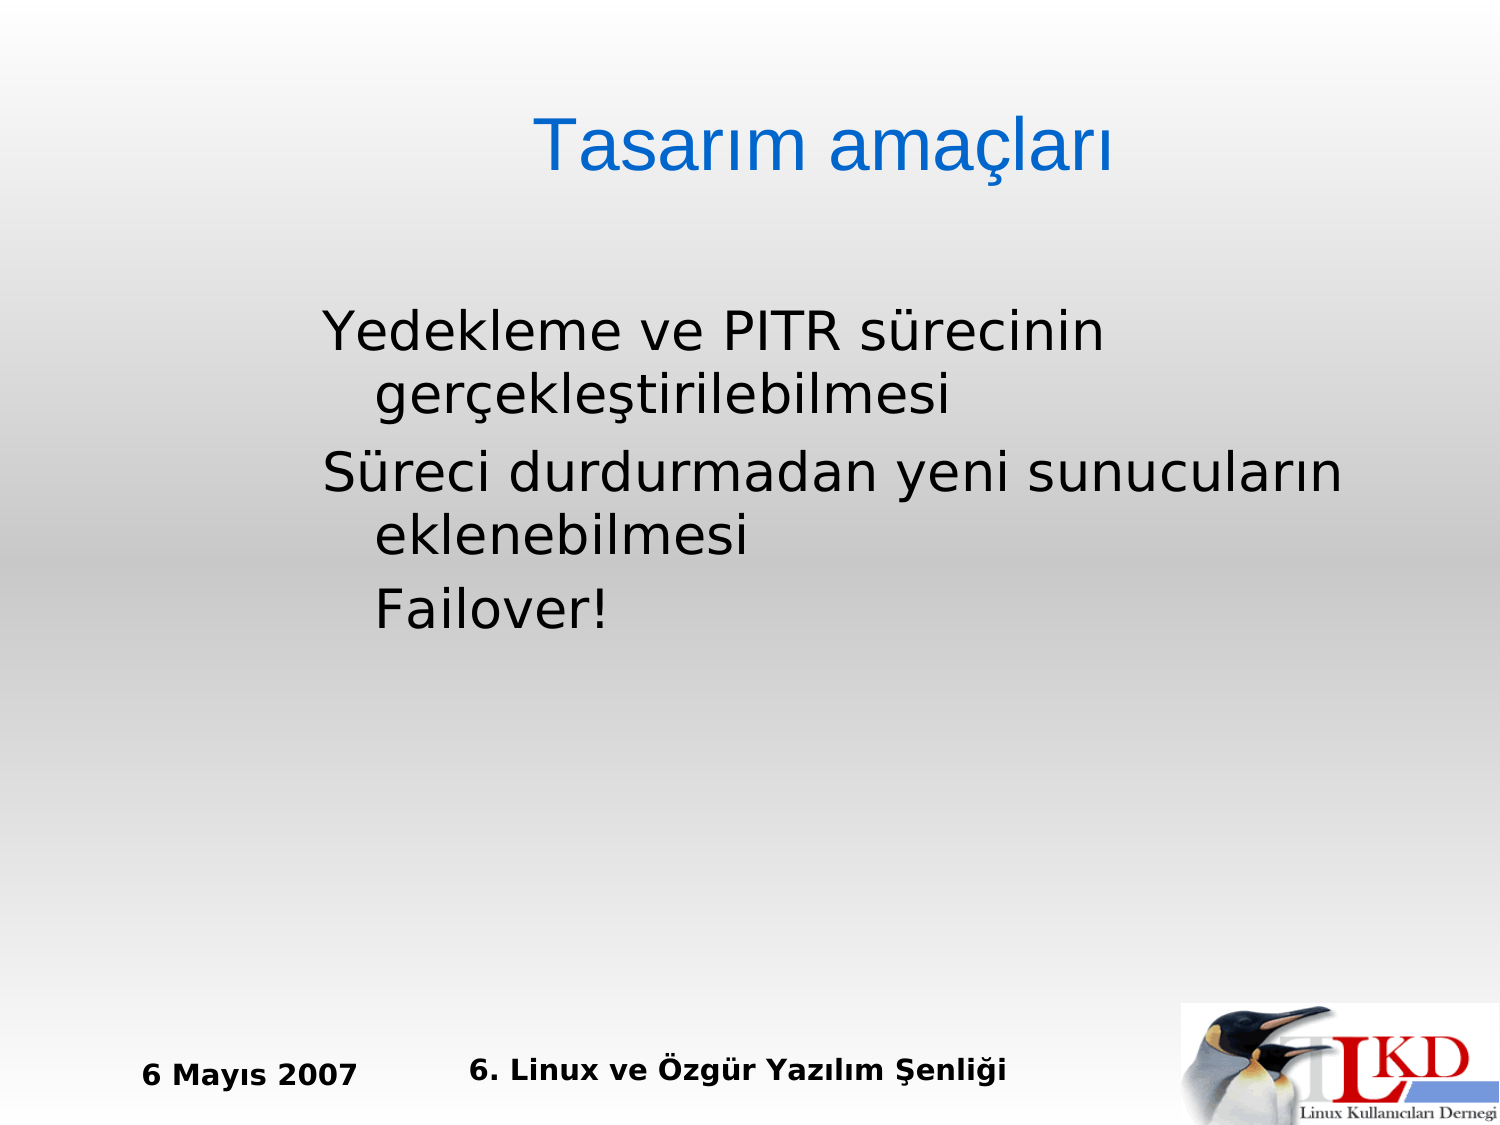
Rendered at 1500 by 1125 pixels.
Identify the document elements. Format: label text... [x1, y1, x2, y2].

picture [1181, 1003, 1499, 1125]
list Yedekleme ve PITR sürecinin gerçekleştirilebilmesi Süreci durdurmadan yeni sunucuların eklenebilmesi Failover! [224, 299, 1425, 975]
title Tasarım amaçları [224, 49, 1425, 238]
